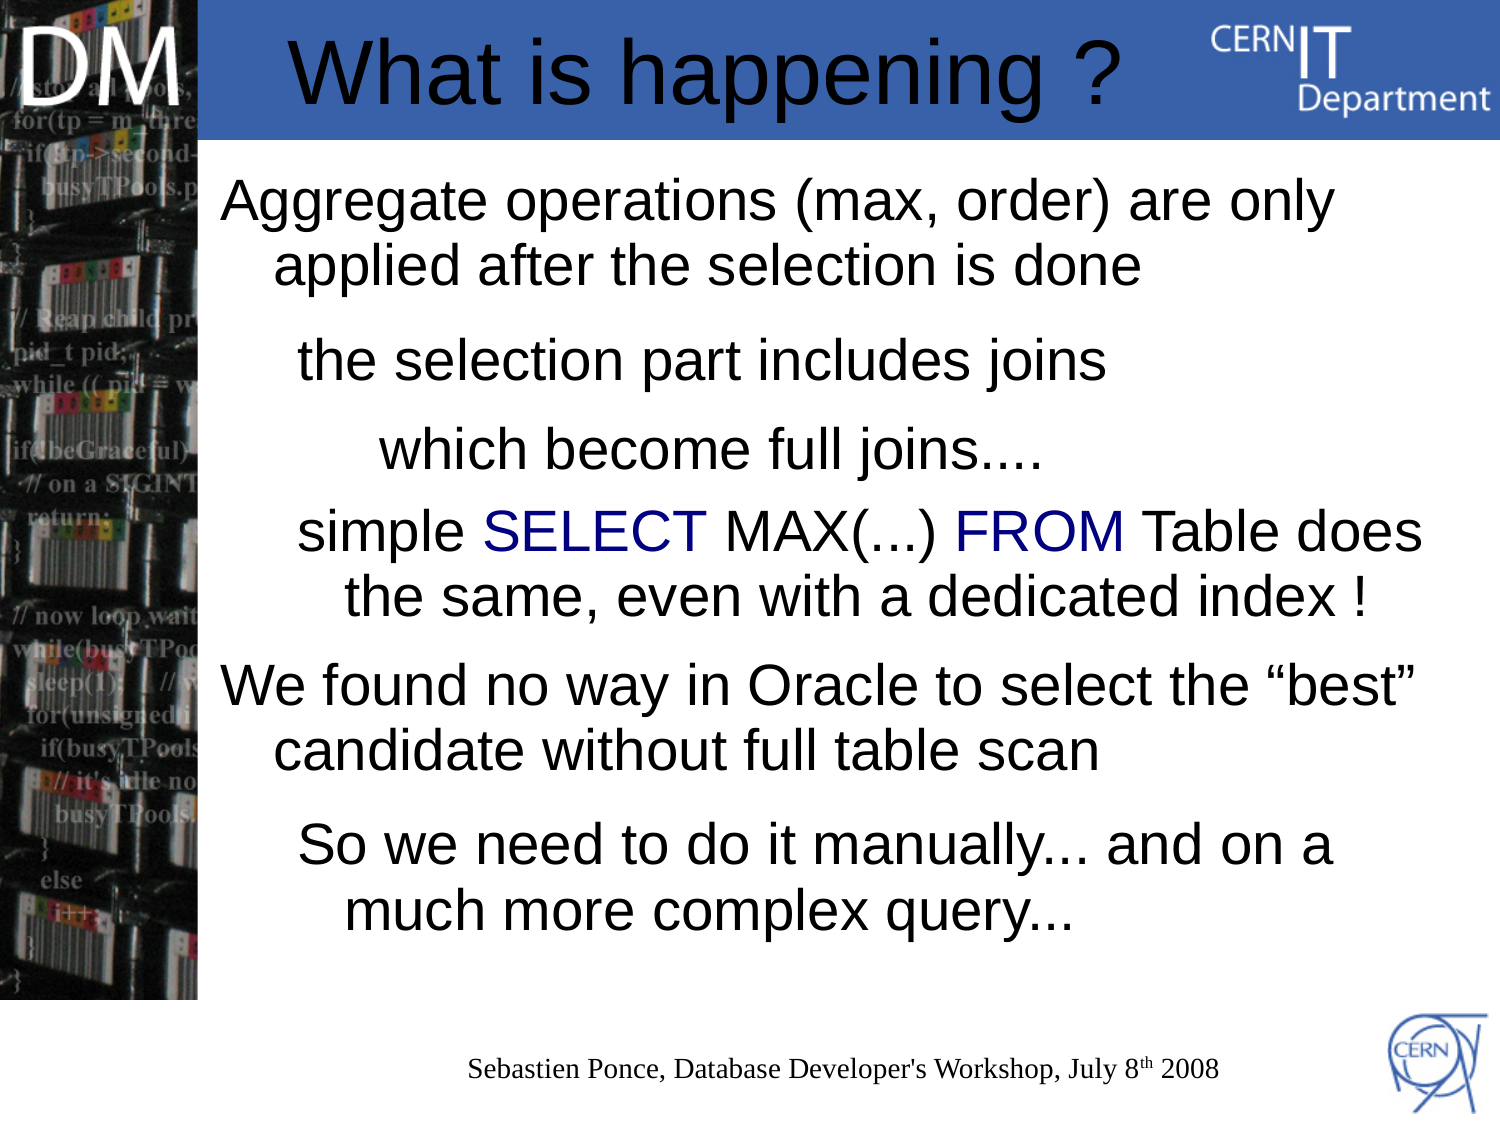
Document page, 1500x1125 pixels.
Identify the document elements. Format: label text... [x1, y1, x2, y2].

picture [198, 0, 1500, 140]
title What is happening ? [212, 0, 1201, 138]
list Aggregate operations (max, order) are only applied after the selection is done the selection part includes joins which become full joins.... simple SELECT MAX(...) FROM Table does the same, even with a dedicated index ! We found no way in Oracle to select the “best” candidate without full table scan So we need to do it manually... and on a much more complex query... [187, 153, 1500, 1045]
picture [1387, 1045, 1489, 1114]
